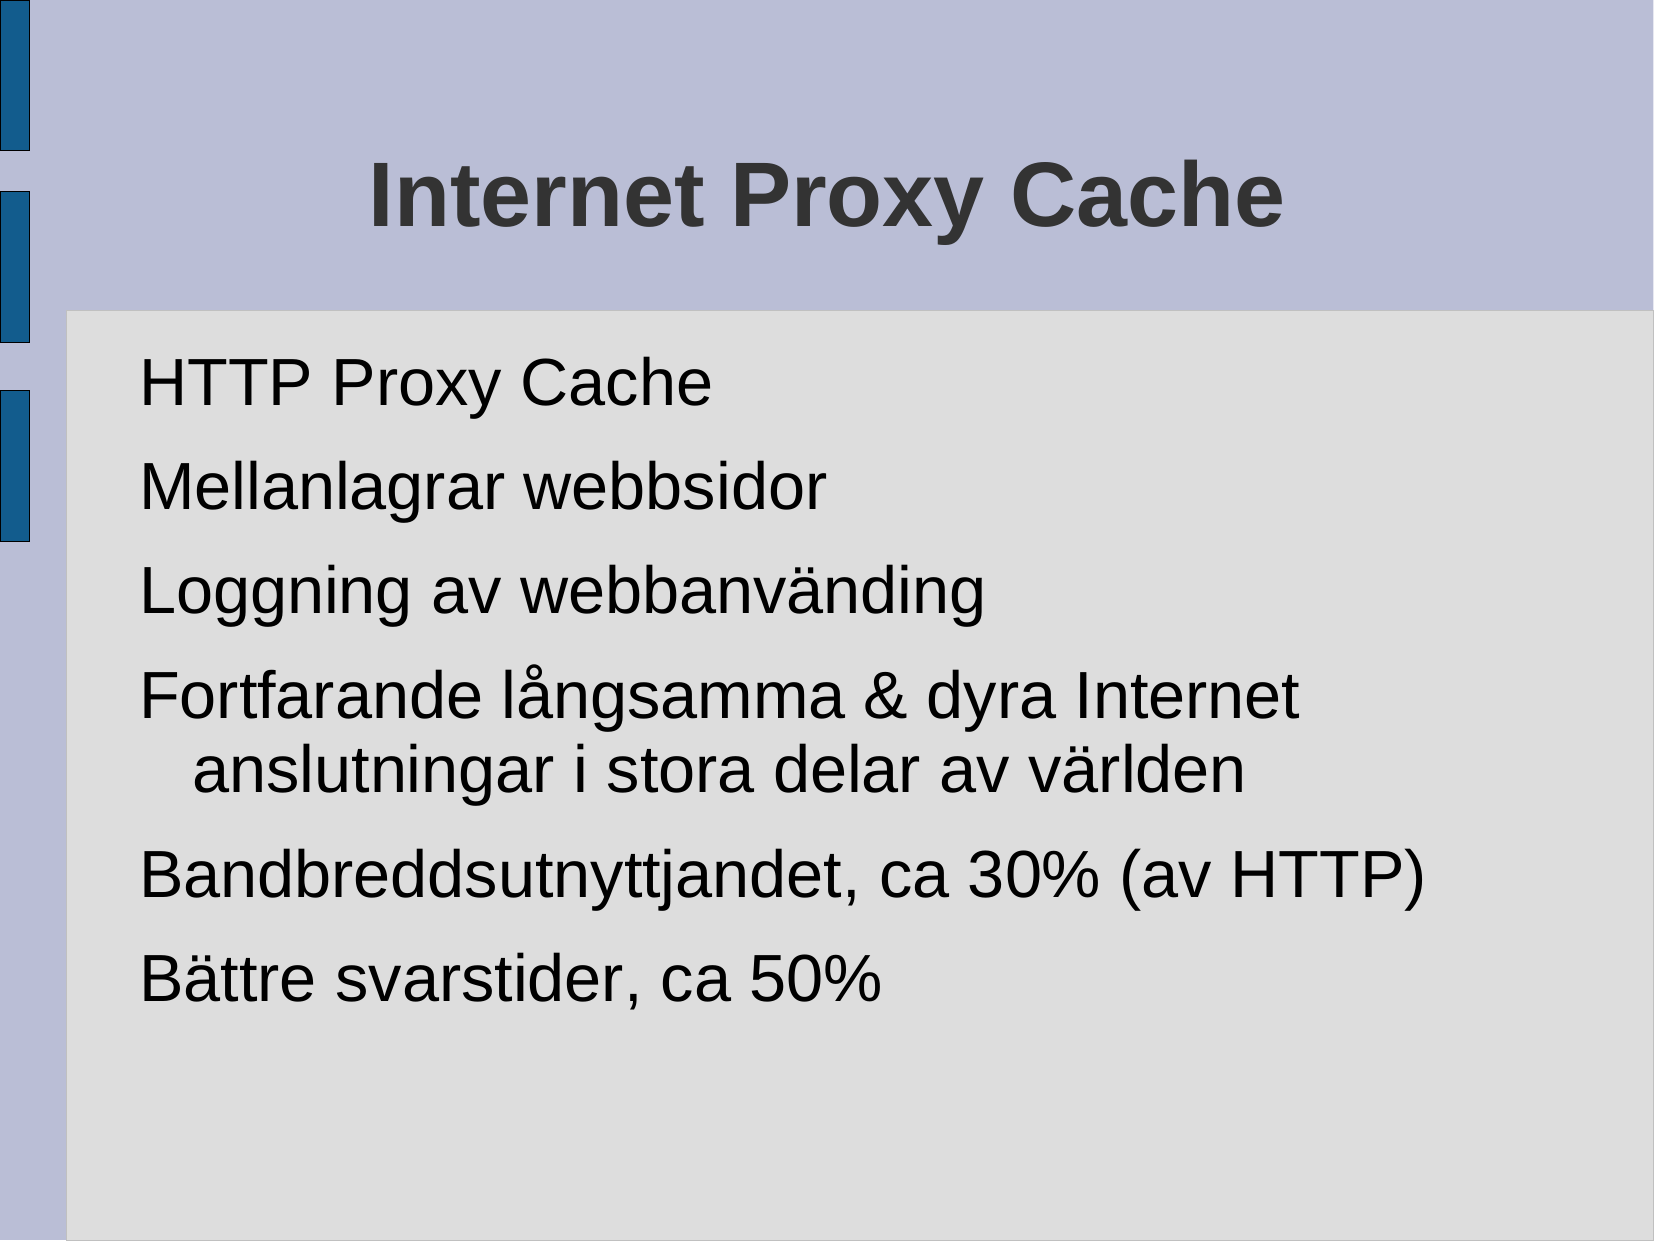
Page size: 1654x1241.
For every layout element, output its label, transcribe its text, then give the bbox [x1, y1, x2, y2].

title Internet Proxy Cache [121, 98, 1534, 291]
list HTTP Proxy Cache Mellanlagrar webbsidor Loggning av webbanvänding Fortfarande långsamma & dyra Internet anslutningar i stora delar av världen Bandbreddsutnyttjandet, ca 30% (av HTTP) Bättre svarstider, ca 50% [121, 344, 1534, 1188]
